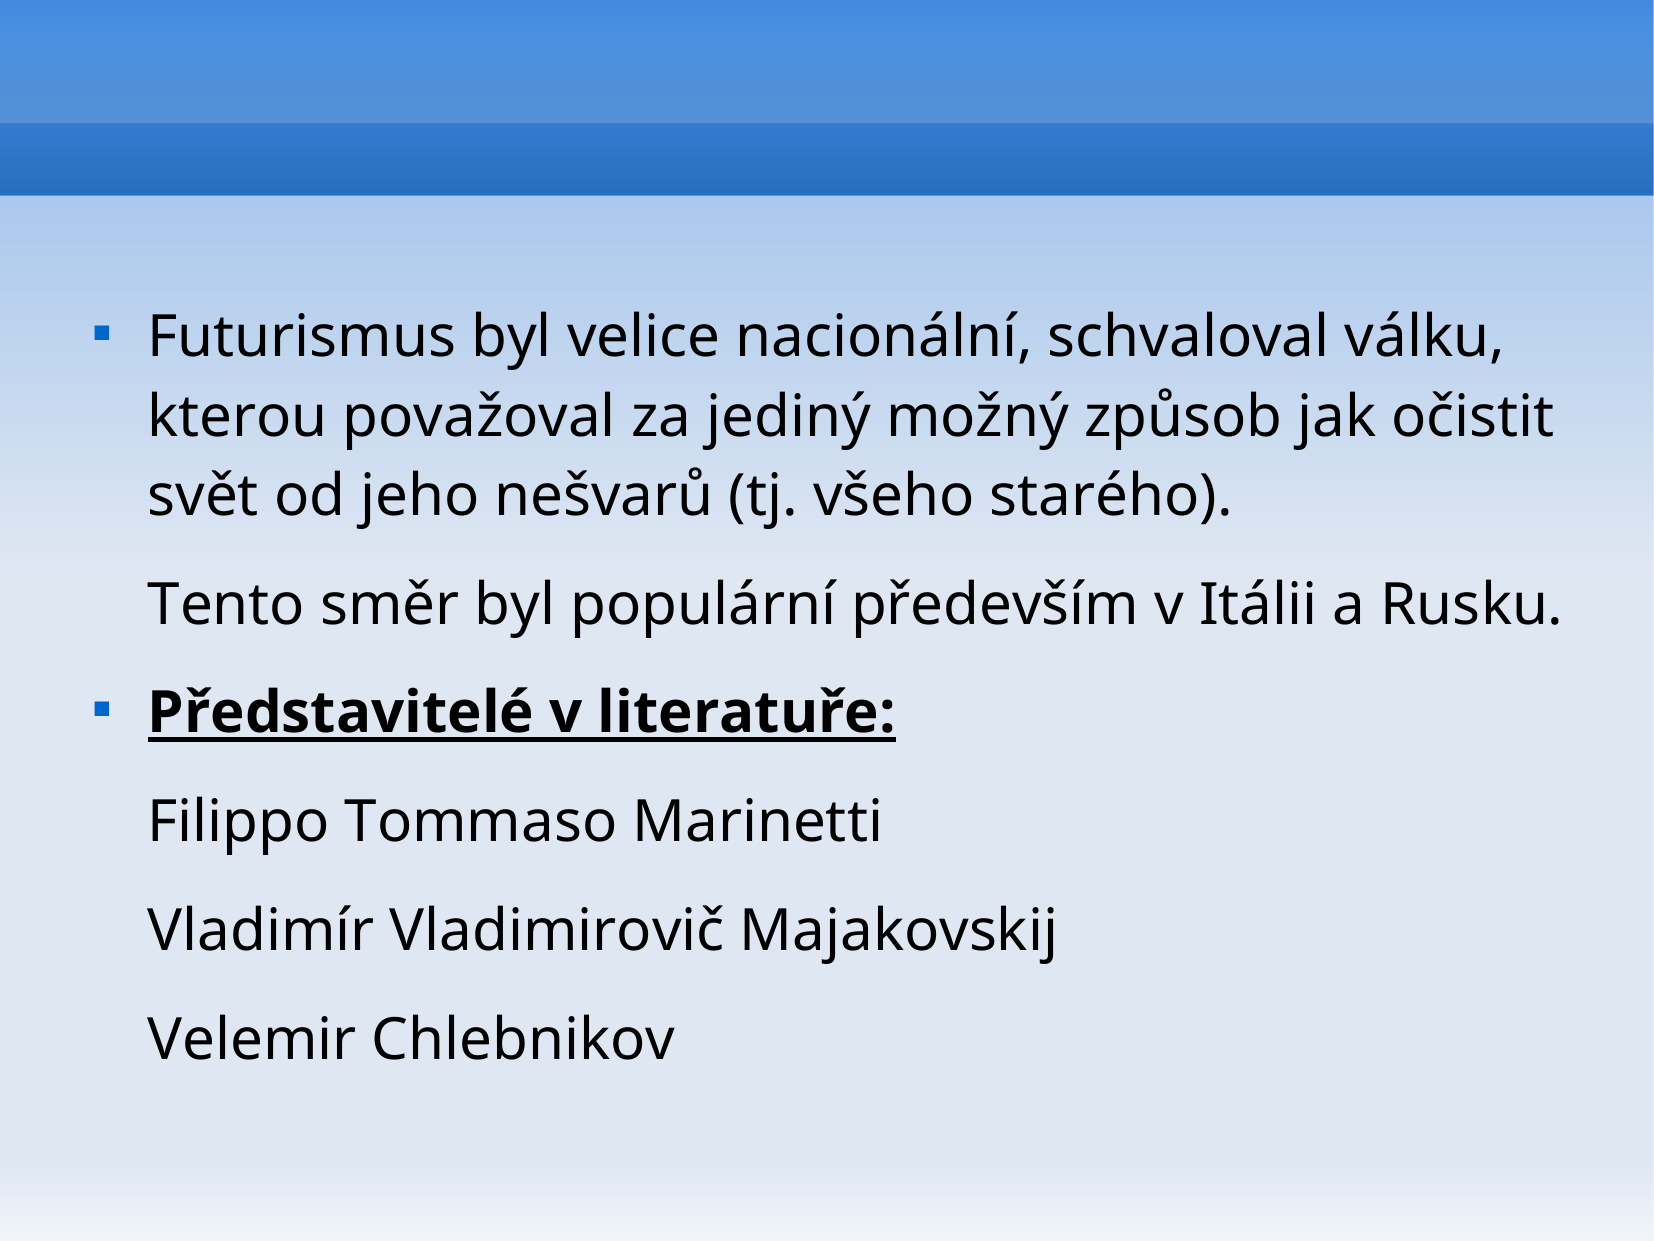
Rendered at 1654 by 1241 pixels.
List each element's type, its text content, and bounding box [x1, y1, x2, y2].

list Futurismus byl velice nacionální, schvaloval válku, kterou považoval za jediný možný způsob jak očistit svět od jeho nešvarů (tj. všeho starého). Tento směr byl populární především v Itálii a Rusku. Představitelé v literatuře: Filippo Tommaso Marinetti Vladimír Vladimirovič Majakovskij Velemir Chlebnikov [76, 294, 1565, 1128]
picture [0, 0, 1654, 1241]
